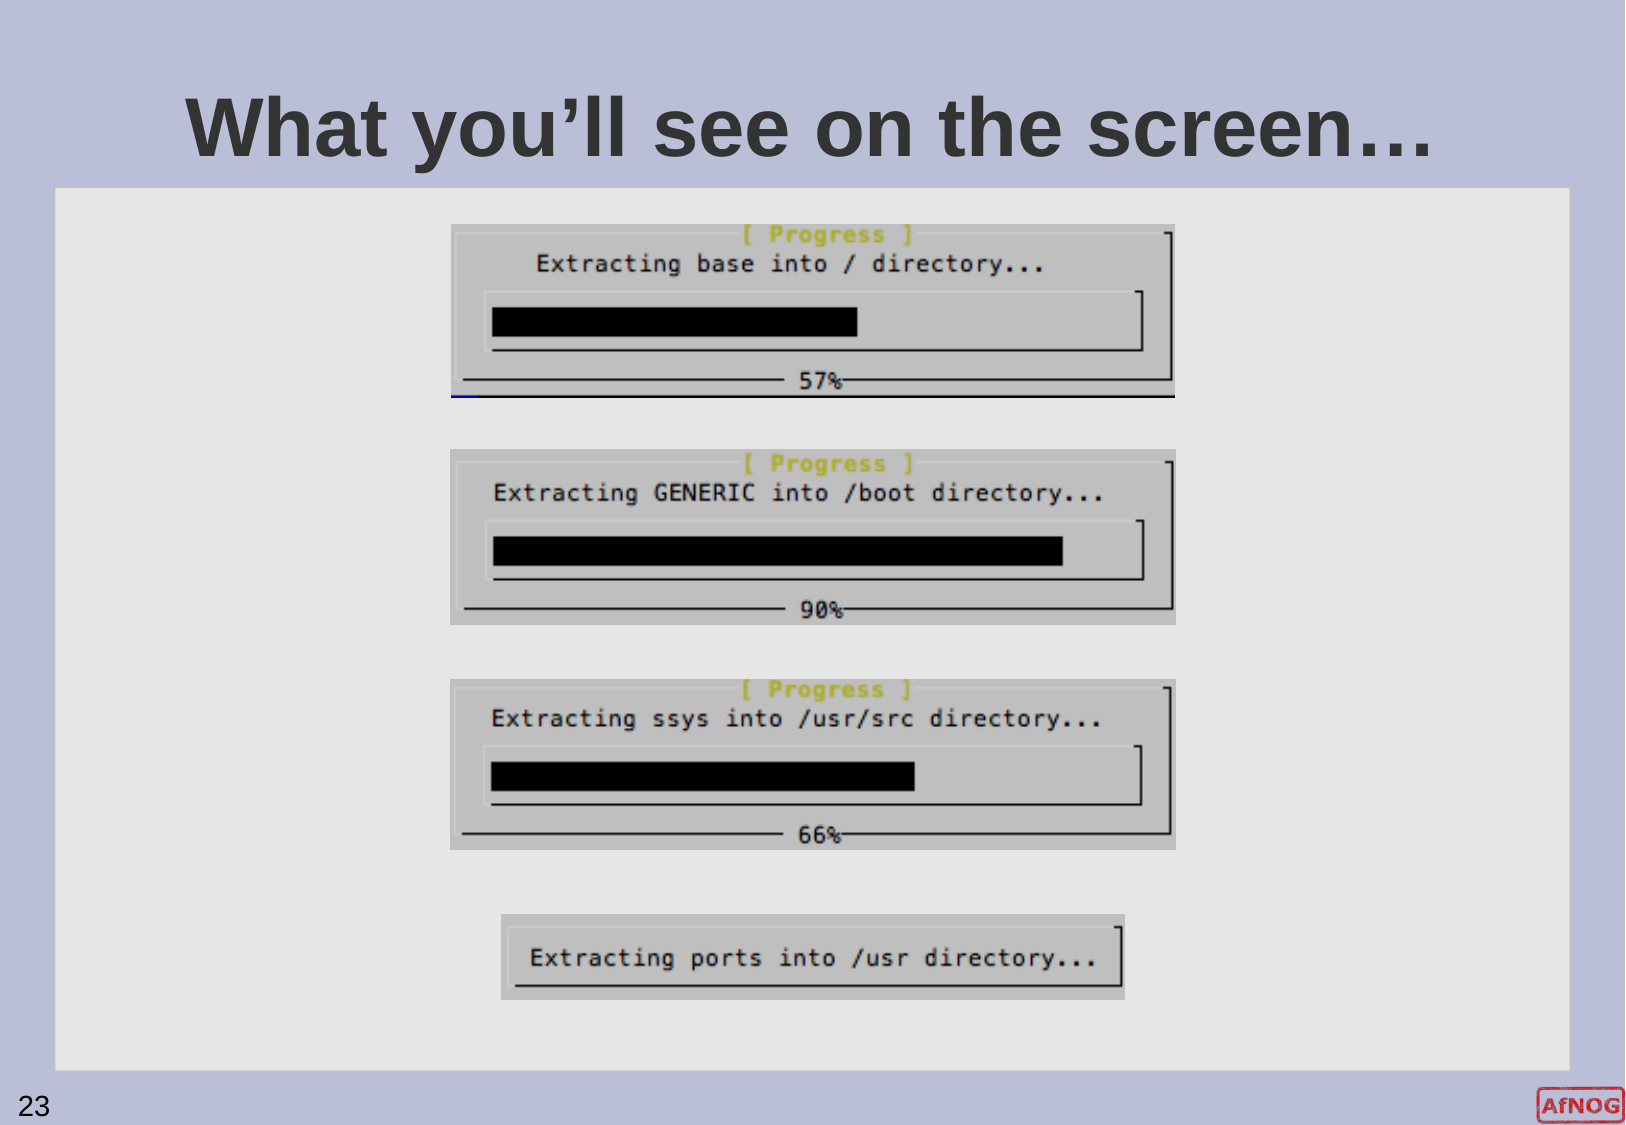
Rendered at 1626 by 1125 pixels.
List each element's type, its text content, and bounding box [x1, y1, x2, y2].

picture [450, 449, 1176, 625]
picture [451, 224, 1175, 398]
picture [501, 914, 1125, 1000]
picture [1535, 1085, 1626, 1125]
text_box What you’ll see on the screen… [54, 44, 1570, 214]
picture [450, 679, 1176, 850]
